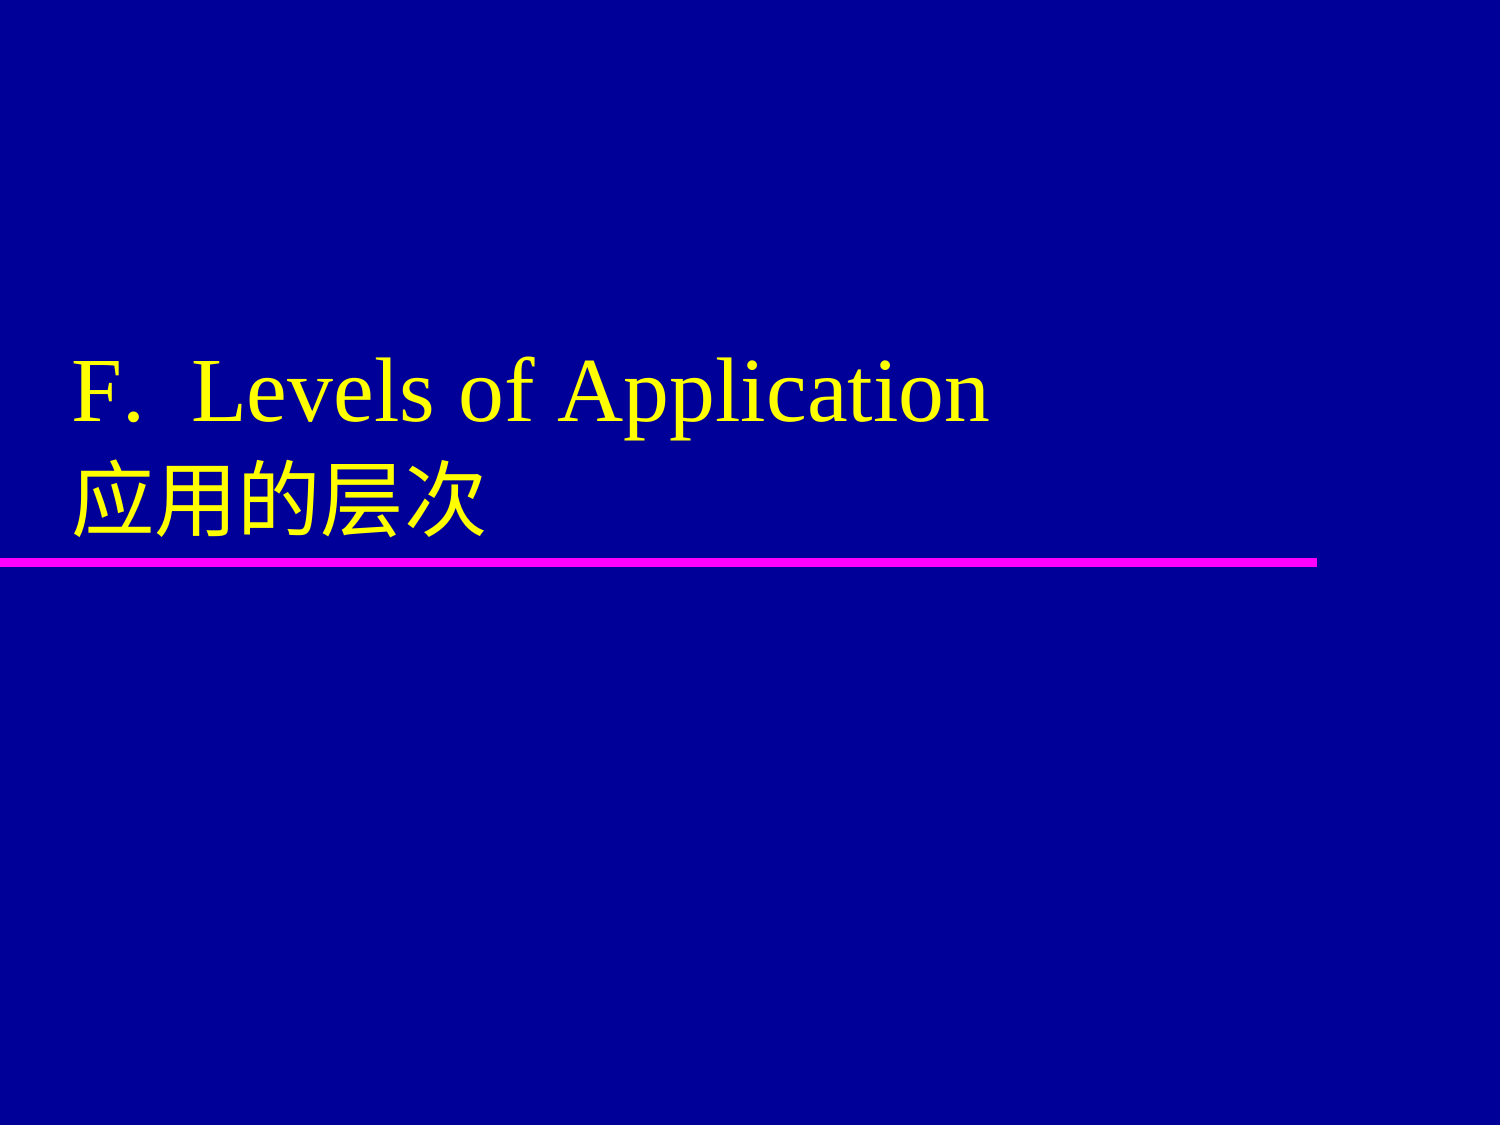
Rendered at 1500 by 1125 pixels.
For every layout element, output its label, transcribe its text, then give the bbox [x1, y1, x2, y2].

title F. Levels of Application 应用的层次 [56, 291, 1500, 563]
